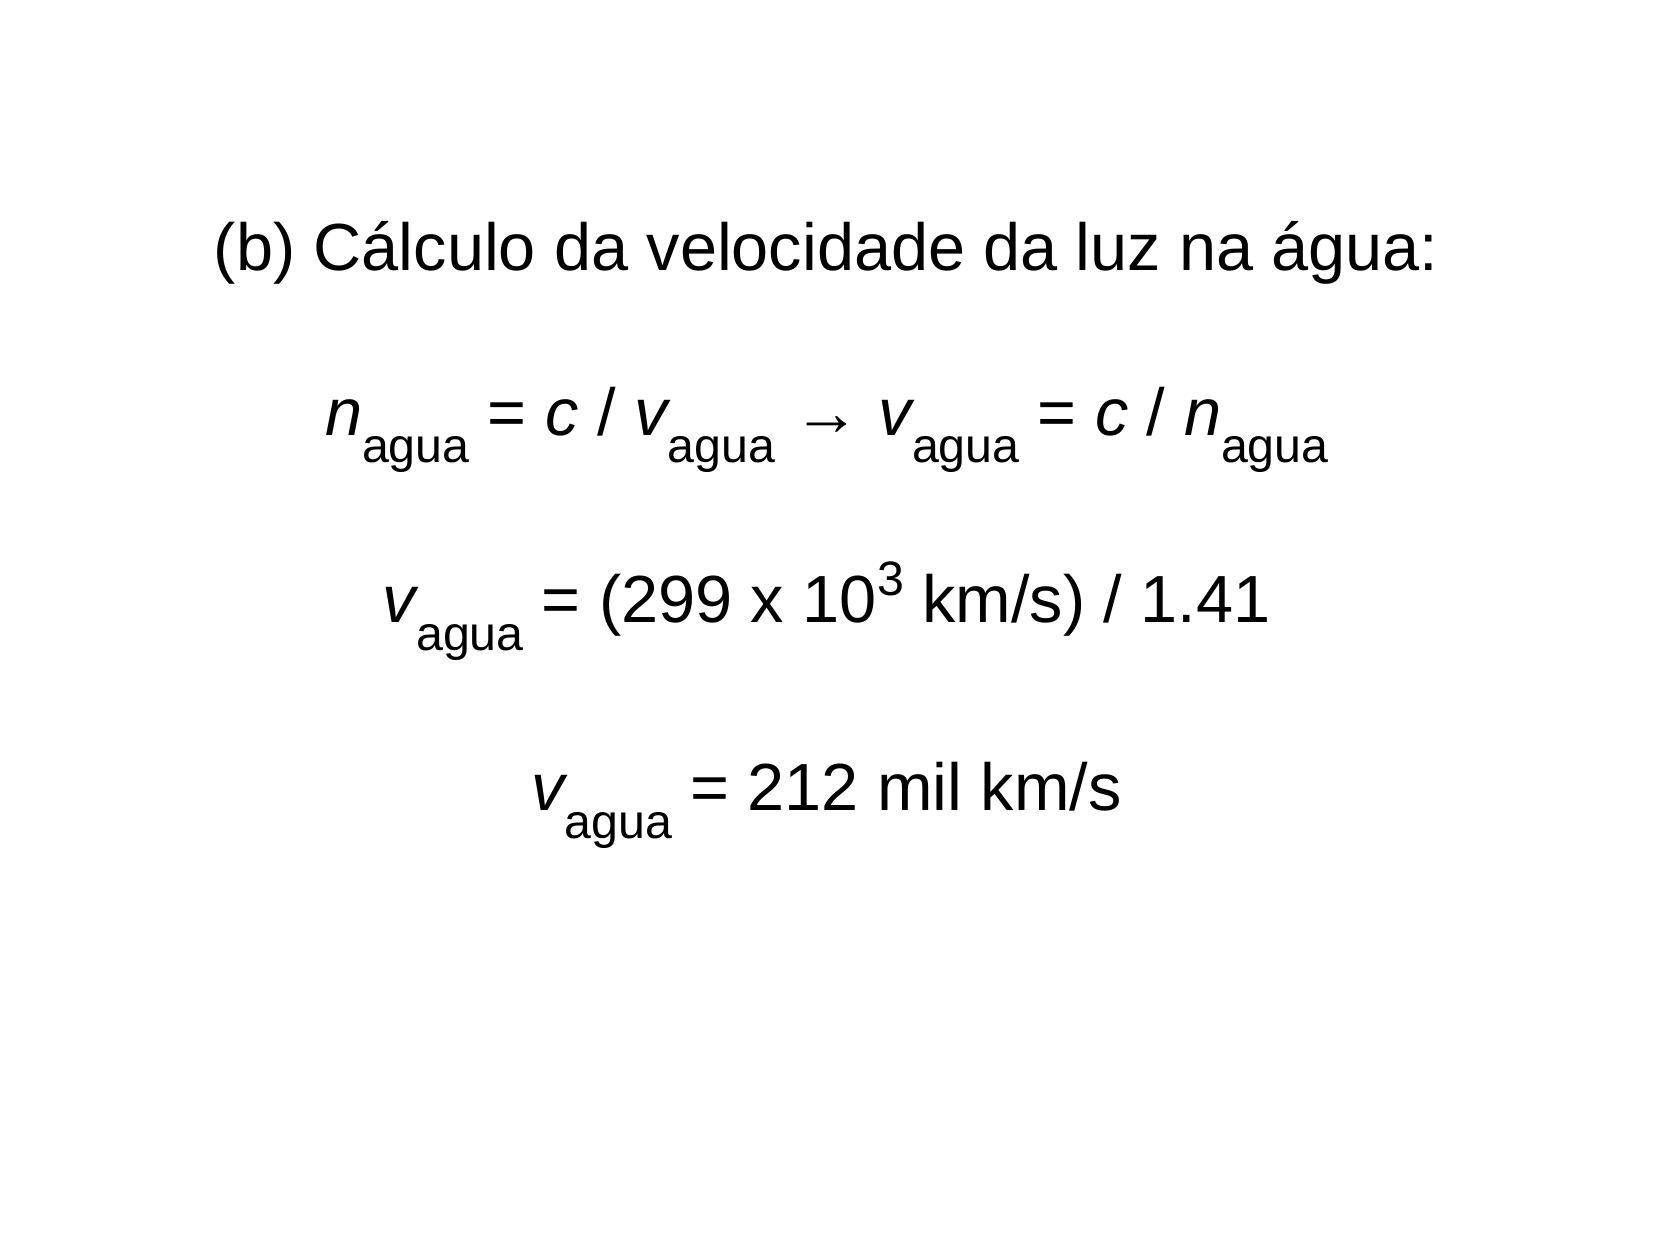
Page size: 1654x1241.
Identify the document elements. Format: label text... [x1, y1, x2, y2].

subtitle (b) Cálculo da velocidade da luz na água: nagua = c / vagua → vagua = c / nagua vagua = (299 x 103 km/s) / 1.41 vagua = 212 mil km/s [82, 49, 1571, 1010]
